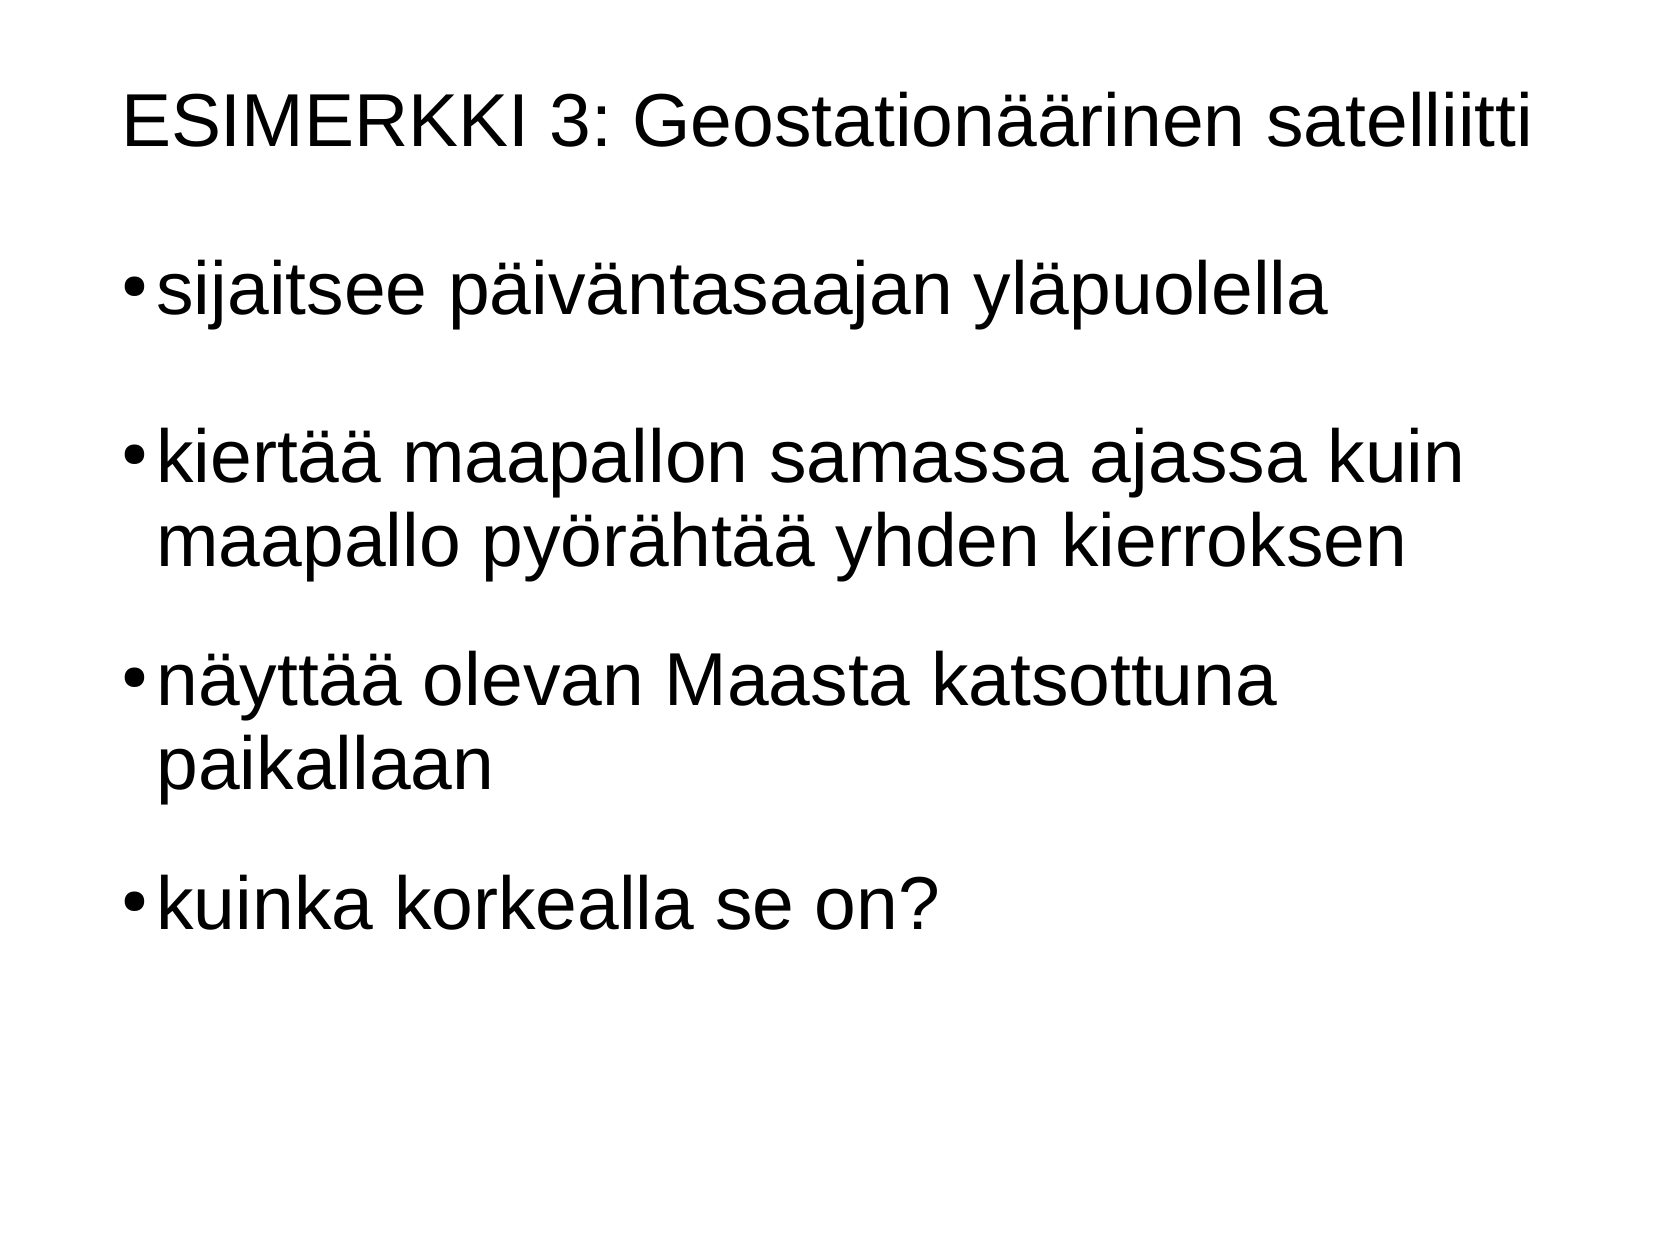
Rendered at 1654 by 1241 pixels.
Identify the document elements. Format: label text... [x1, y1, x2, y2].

text_box ESIMERKKI 3: Geostationäärinen satelliitti sijaitsee päiväntasaajan yläpuolella kiertää maapallon samassa ajassa kuin maapallo pyörähtää yhden kierroksen näyttää olevan Maasta katsottuna paikallaan kuinka korkealla se on? [106, 70, 1600, 953]
